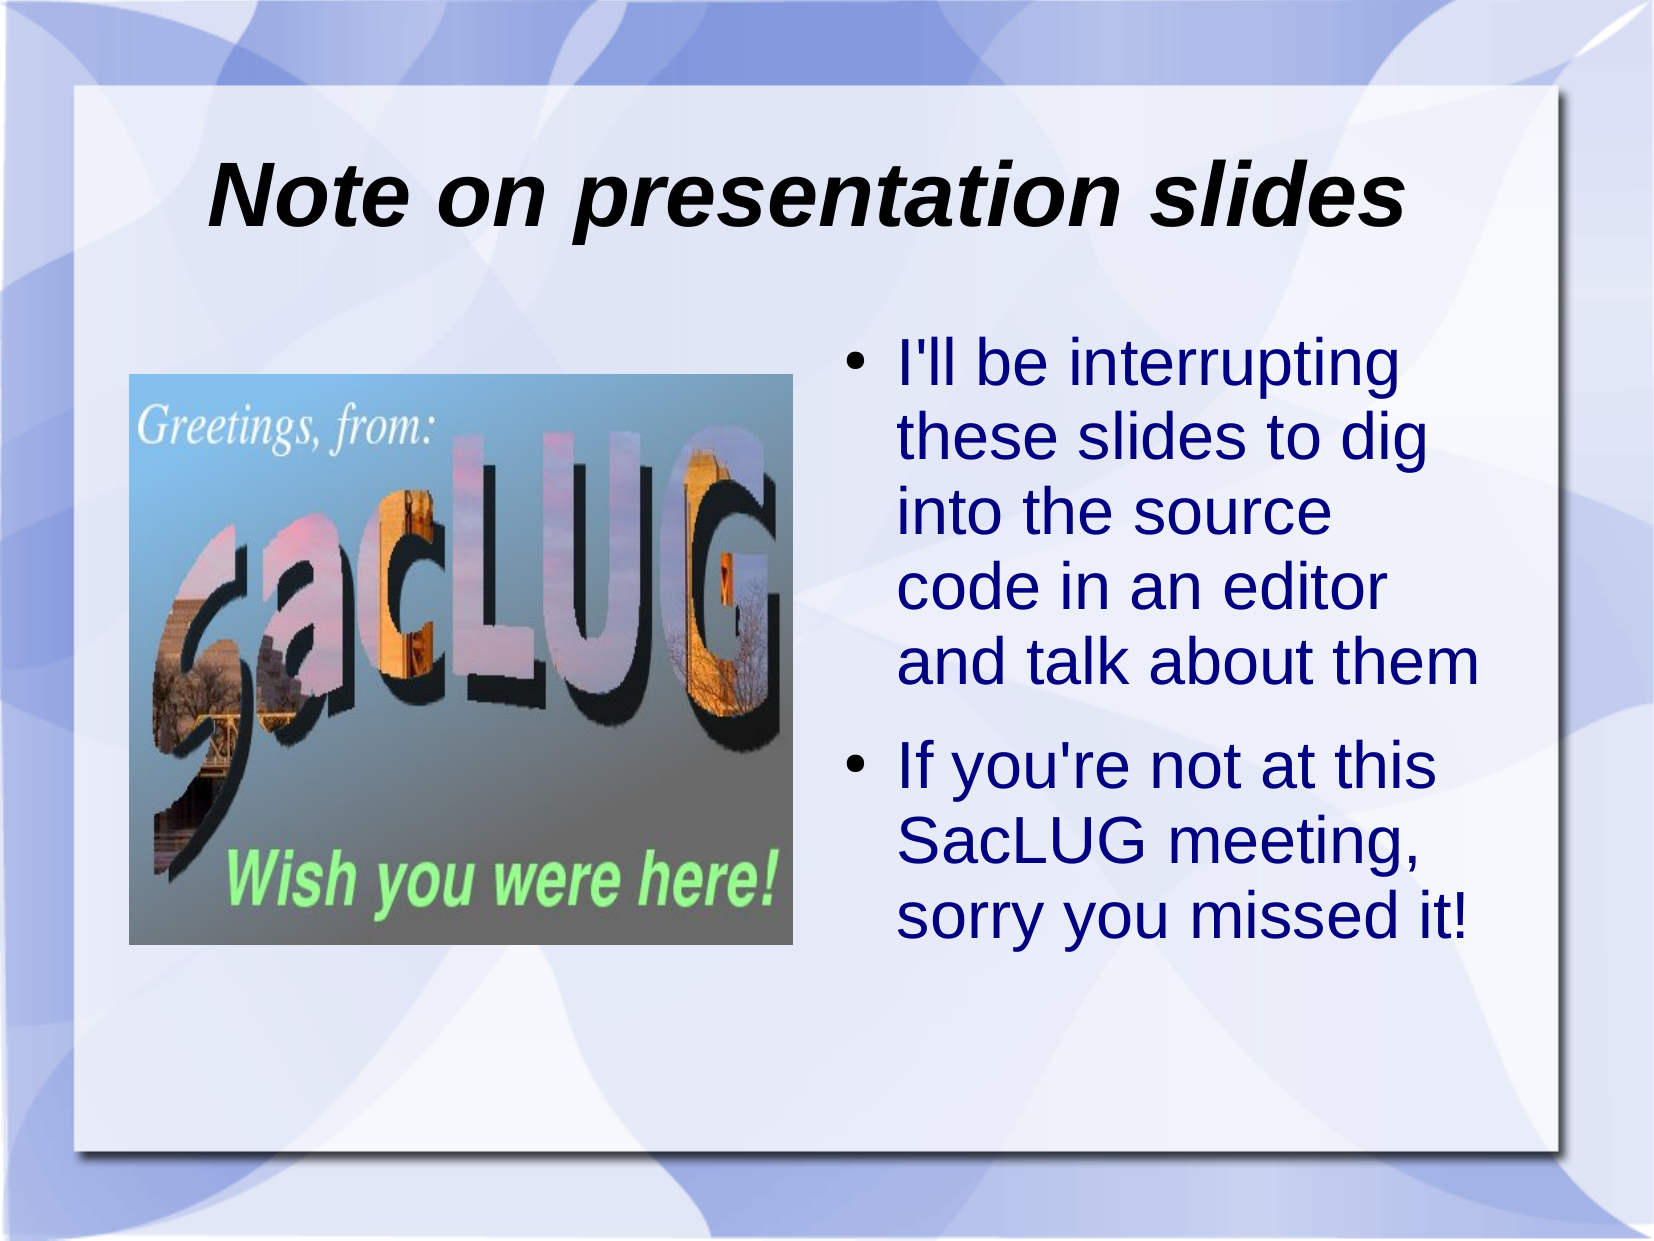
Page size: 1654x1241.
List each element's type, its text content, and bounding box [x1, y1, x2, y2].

title Note on presentation slides [82, 90, 1536, 298]
list I'll be interrupting these slides to dig into the source code in an editor and talk about them If you're not at this SacLUG meeting, sorry you missed it! [825, 324, 1489, 1144]
picture [0, 0, 1654, 1241]
